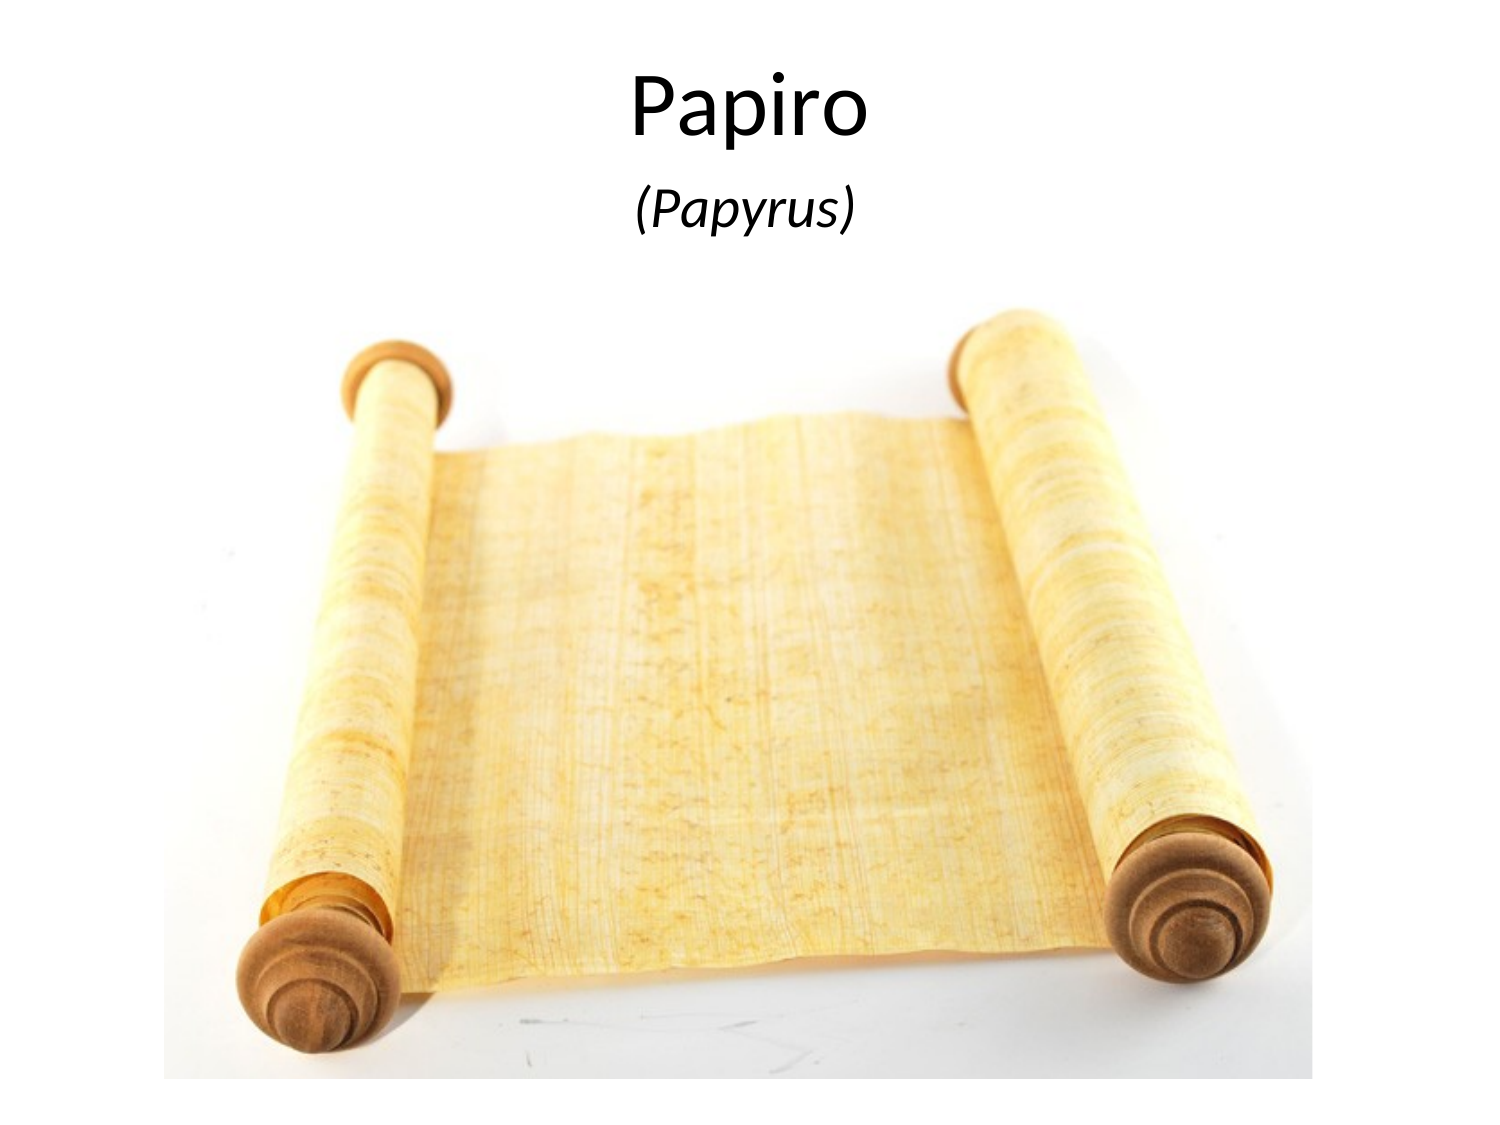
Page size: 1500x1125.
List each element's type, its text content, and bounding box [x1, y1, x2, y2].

title Papiro [75, 45, 1426, 153]
text_box (Papyrus) [70, 150, 1421, 258]
picture [164, 281, 1313, 1079]
